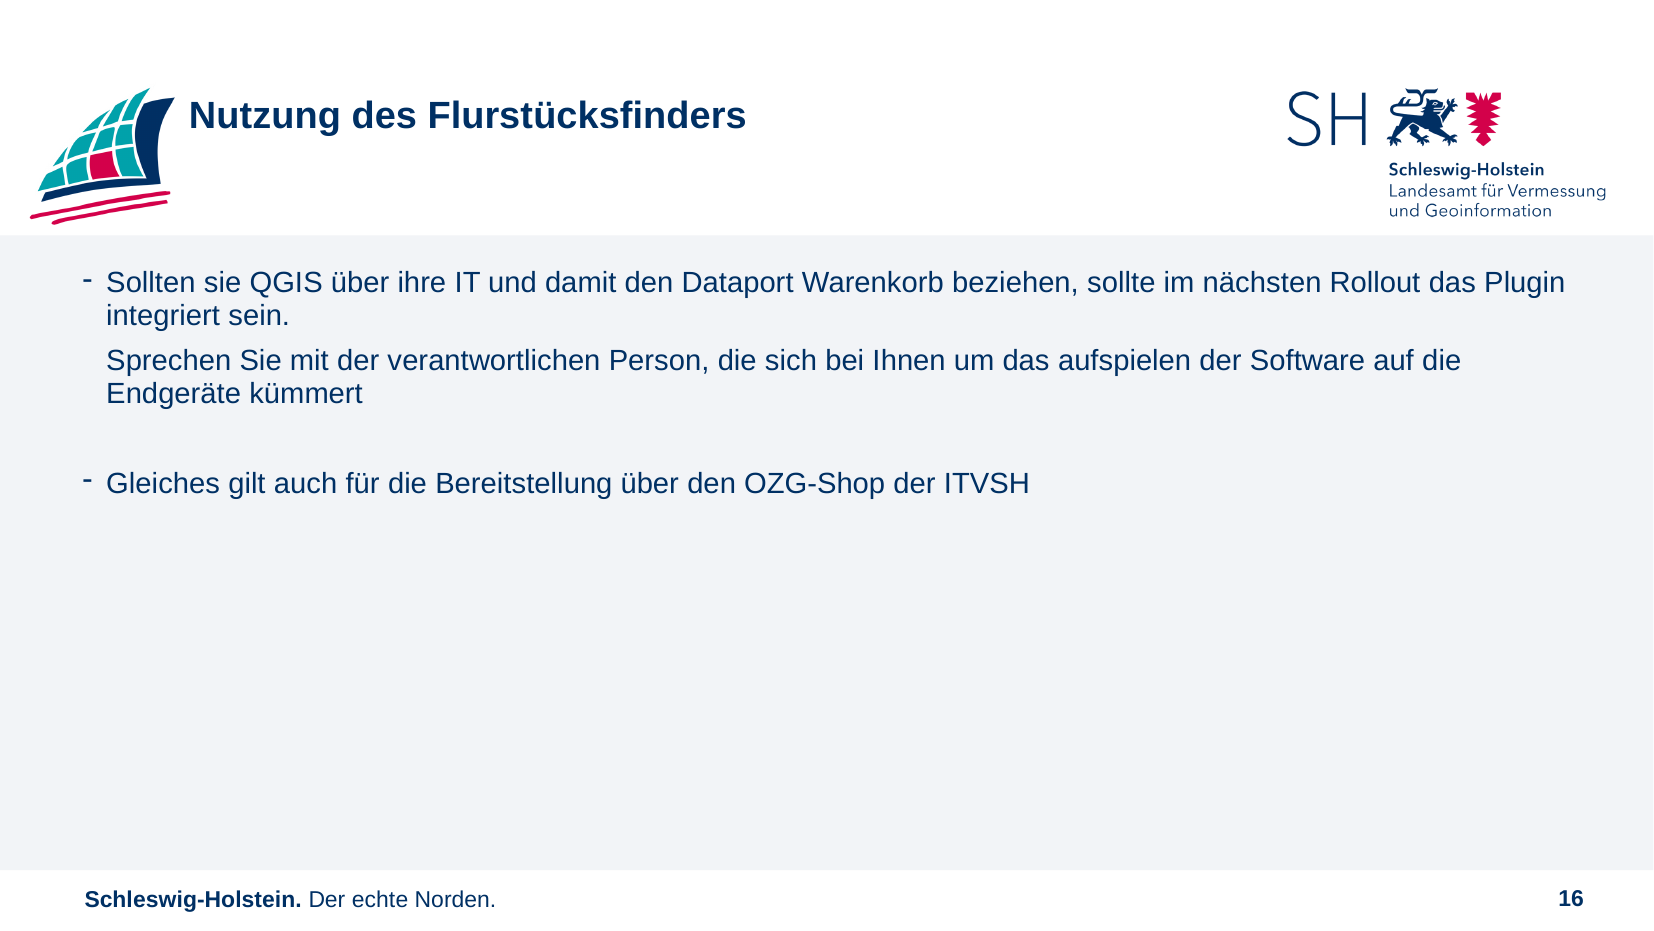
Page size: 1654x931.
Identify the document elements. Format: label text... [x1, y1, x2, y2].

picture [29, 82, 175, 225]
picture [1287, 88, 1607, 220]
list Sollten sie QGIS über ihre IT und damit den Dataport Warenkorb beziehen, sollte im nächsten Rollout das Plugin integriert sein. Sprechen Sie mit der verantwortlichen Person, die sich bei Ihnen um das aufspielen der Software auf die Endgeräte kümmert Gleiches gilt auch für die Bereitstellung über den OZG-Shop der ITVSH [82, 266, 1571, 806]
title Nutzung des Flurstücksfinders [188, 94, 1241, 225]
